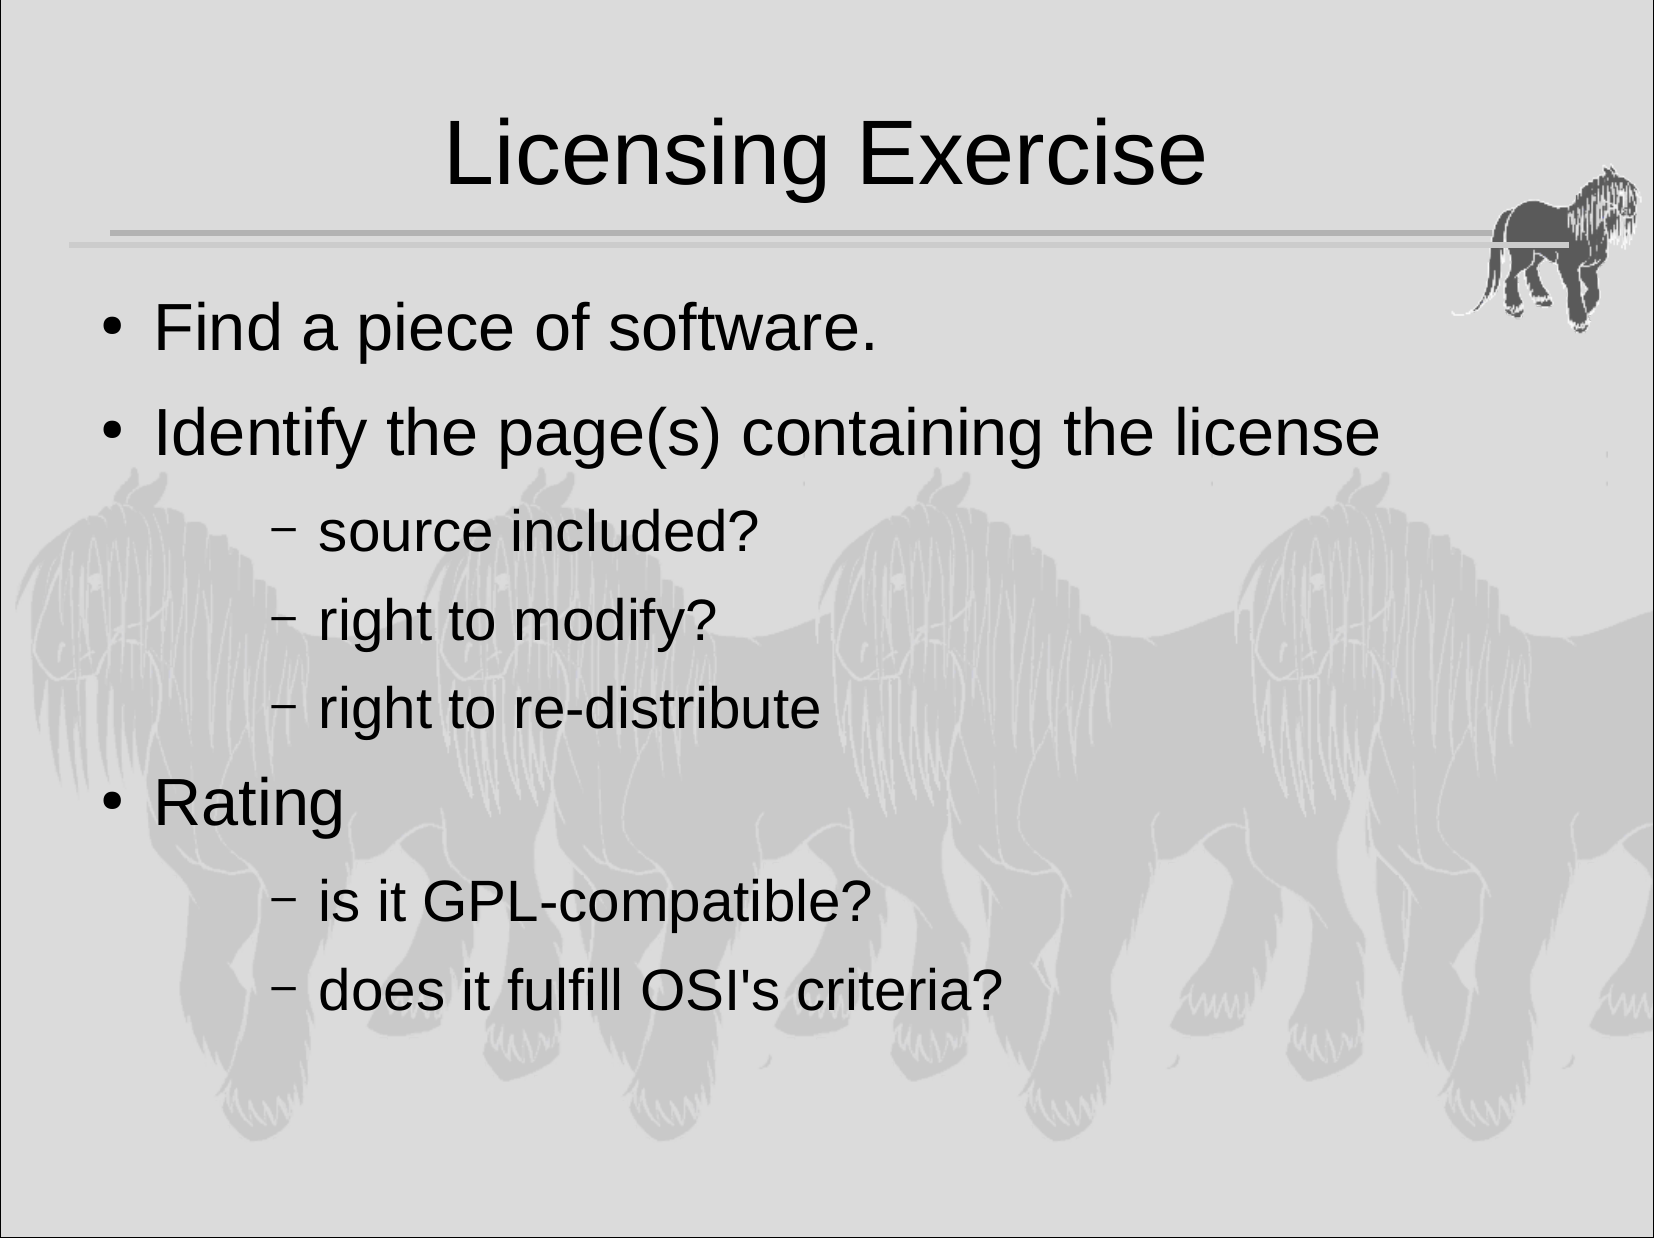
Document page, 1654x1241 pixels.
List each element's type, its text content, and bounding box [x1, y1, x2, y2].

title Licensing Exercise [82, 49, 1571, 257]
list Find a piece of software. Identify the page(s) containing the license source included? right to modify? right to re-distribute Rating is it GPL-compatible? does it fulfill OSI's criteria? [82, 290, 1571, 1109]
picture [1444, 159, 1645, 338]
